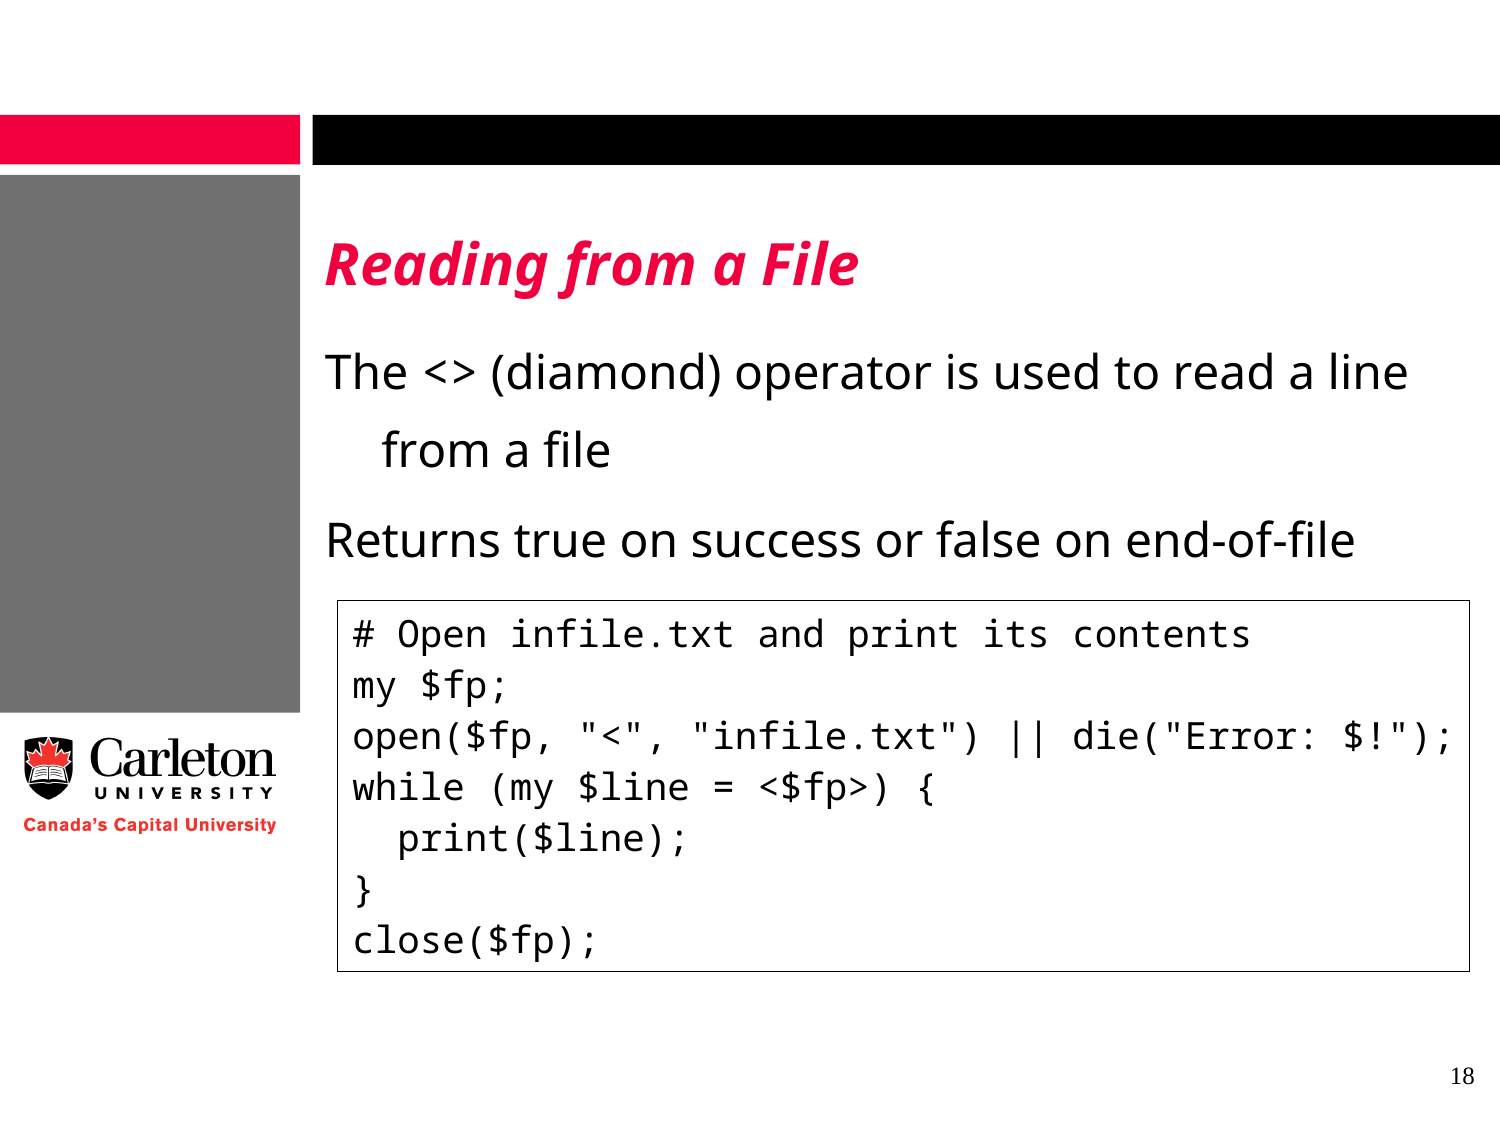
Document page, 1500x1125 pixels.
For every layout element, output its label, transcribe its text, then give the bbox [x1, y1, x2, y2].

list The <> (diamond) operator is used to read a line from a file Returns true on success or false on end-of-file [324, 324, 1450, 1036]
text_box # Open infile.txt and print its contents my $fp; open($fp, "<", "infile.txt") || die("Error: $!"); while (my $line = <$fp>) { print($line); } close($fp); [337, 600, 1446, 932]
list The <> (diamond) operator is used to read a line from a file Returns true on success or false on end-of-file [338, 601, 1450, 971]
title Reading from a File [324, 194, 1450, 324]
picture [24, 737, 276, 834]
